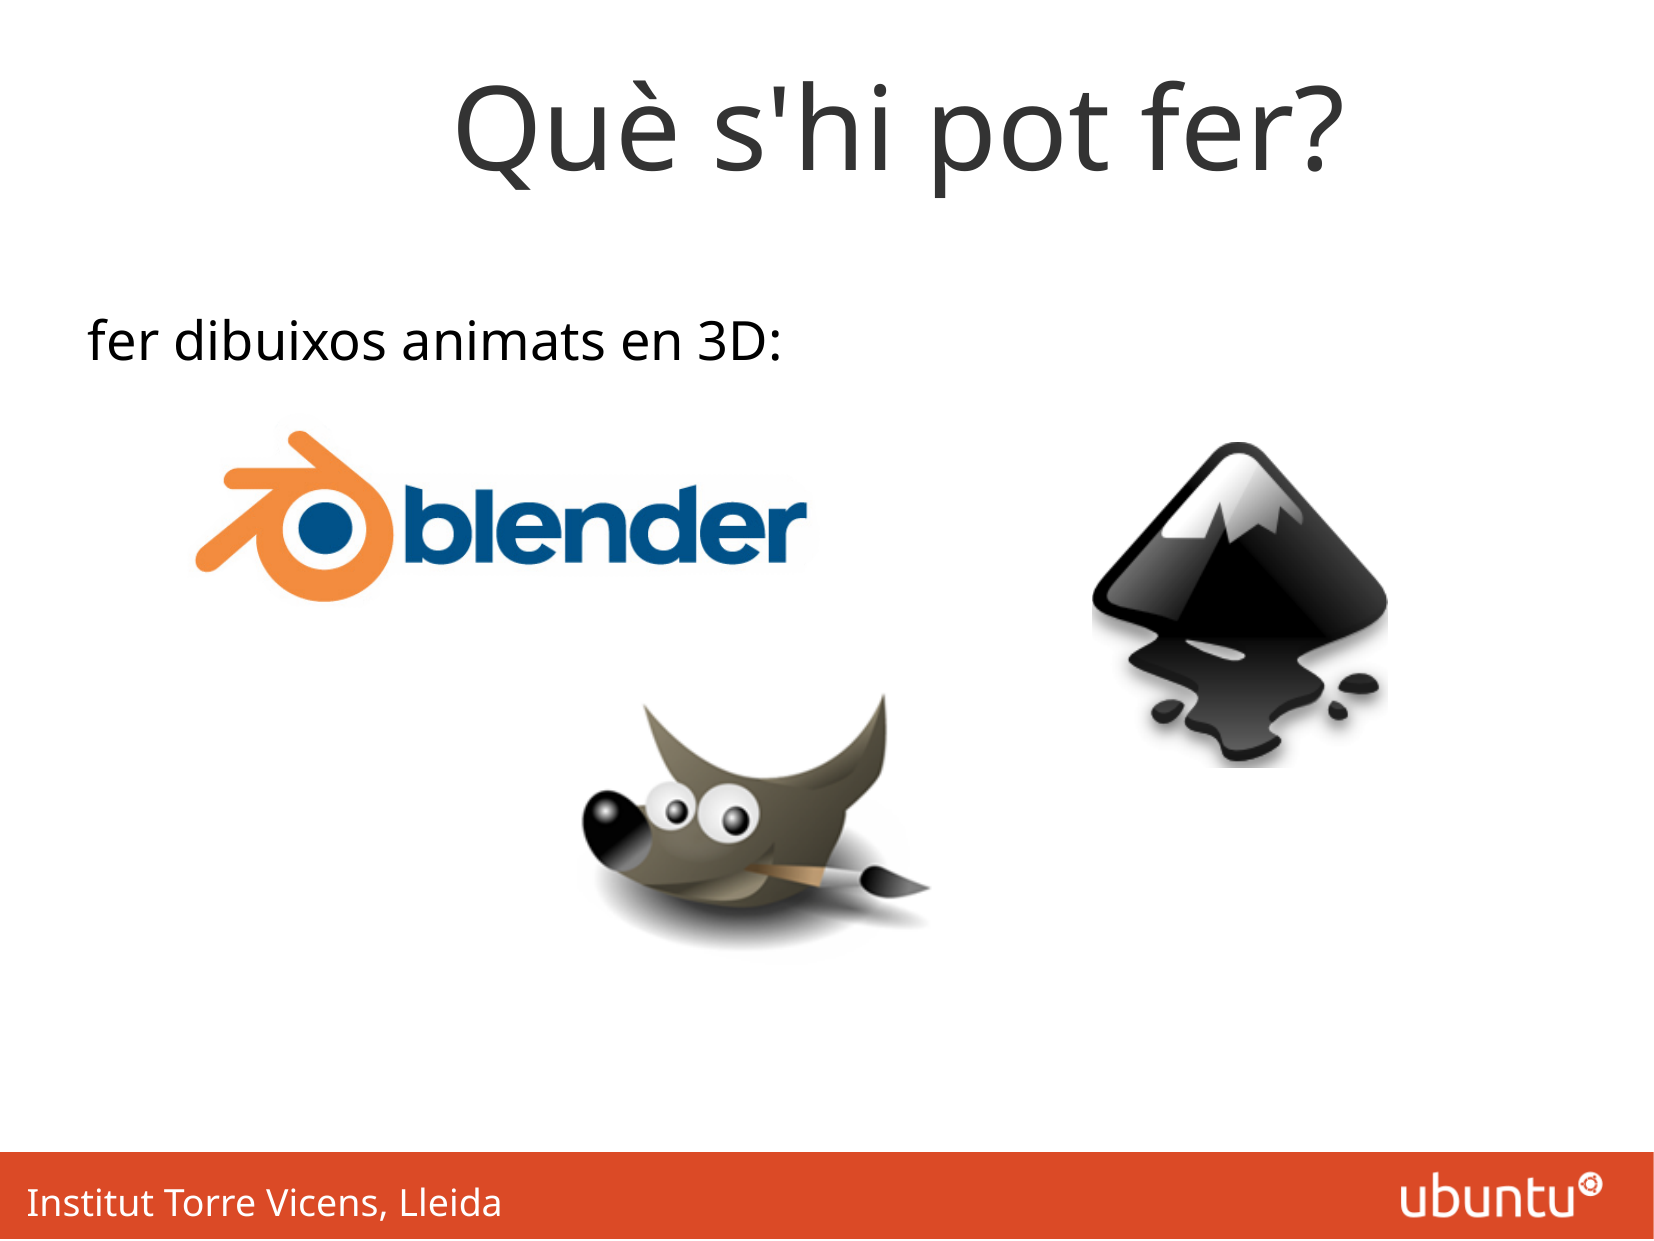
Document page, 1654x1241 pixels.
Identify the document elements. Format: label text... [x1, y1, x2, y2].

text_box Institut Torre Vicens, Lleida 17/05/2014 [11, 1169, 739, 1227]
title Què s'hi pot fer? [55, 29, 1595, 237]
picture [177, 413, 827, 621]
text_box fer dibuixos animats en 3D: [59, 295, 1625, 1147]
picture [0, 1152, 1654, 1239]
picture [573, 679, 945, 975]
picture [1092, 442, 1388, 768]
